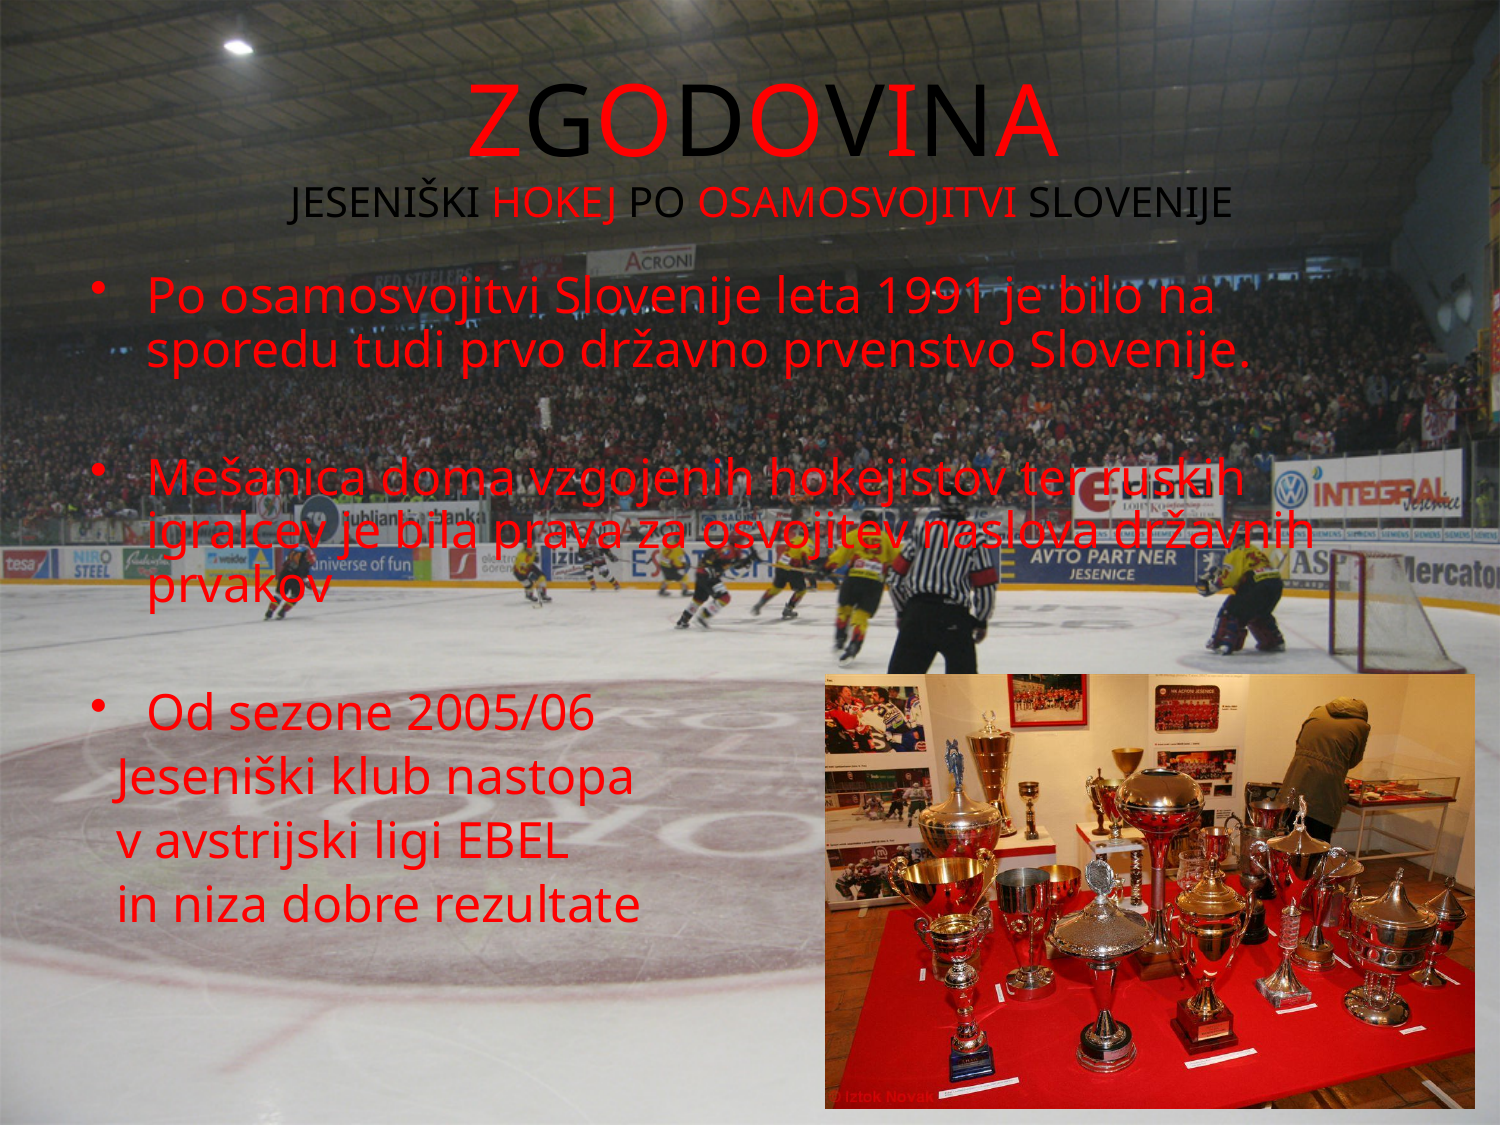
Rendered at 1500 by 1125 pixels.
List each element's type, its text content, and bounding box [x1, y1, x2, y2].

title ZGODOVINA JESENIŠKI HOKEJ PO OSAMOSVOJITVI SLOVENIJE [75, 45, 1450, 238]
picture [0, 0, 1500, 1125]
list Po osamosvojitvi Slovenije leta 1991 je bilo na sporedu tudi prvo državno prvenstvo Slovenije. Mešanica doma vzgojenih hokejistov ter ruskih igralcev je bila prava za osvojitev naslova državnih prvakov Od sezone 2005/06 Jeseniški klub nastopa v avstrijski ligi EBEL in niza dobre rezultate [75, 262, 1438, 1063]
